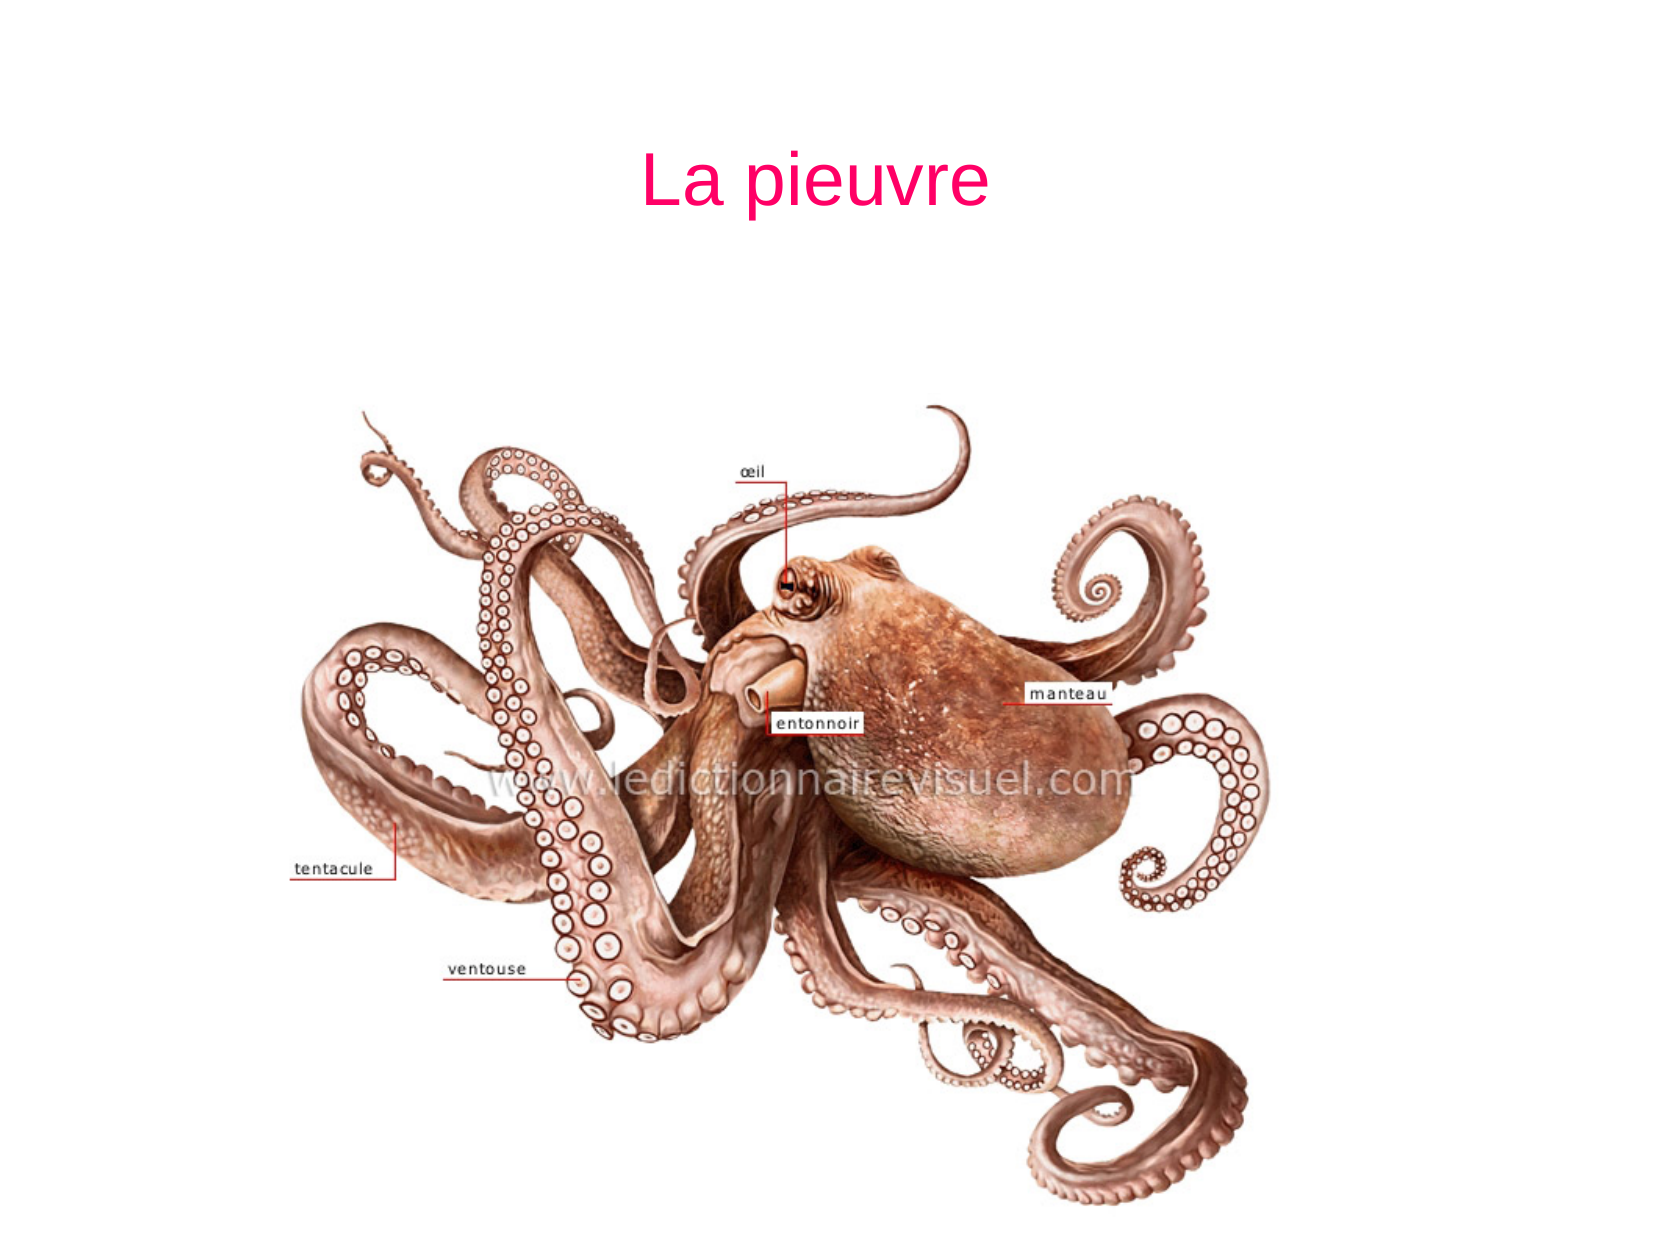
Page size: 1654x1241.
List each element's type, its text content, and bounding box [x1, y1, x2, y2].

picture [190, 393, 1441, 1217]
text_box La pieuvre [625, 129, 1347, 229]
